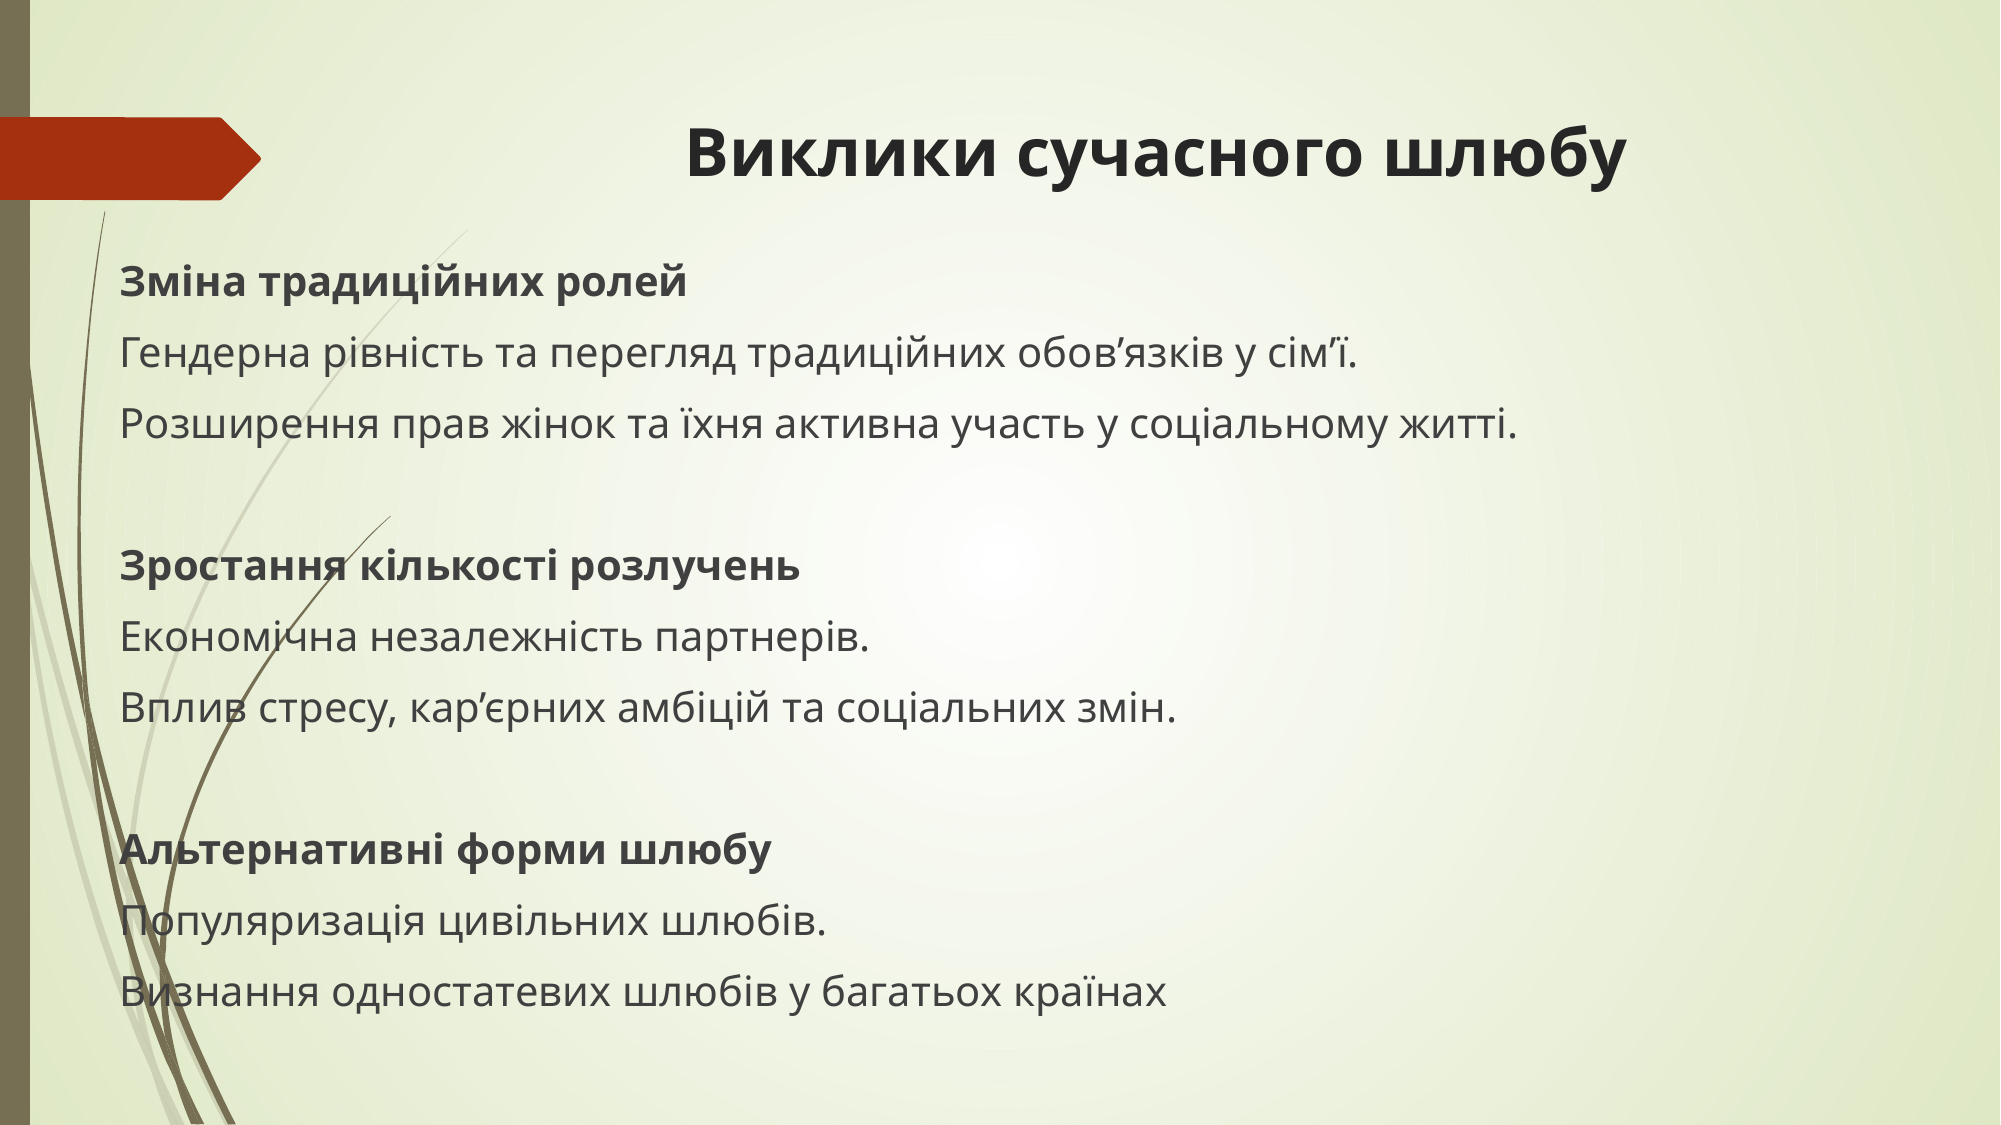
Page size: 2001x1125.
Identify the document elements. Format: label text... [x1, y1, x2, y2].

list Зміна традиційних ролей Гендерна рівність та перегляд традиційних обов’язків у сім’ї. Розширення прав жінок та їхня активна участь у соціальному житті. Зростання кількості розлучень Економічна незалежність партнерів. Вплив стресу, кар’єрних амбіцій та соціальних змін. Альтернативні форми шлюбу Популяризація цивільних шлюбів. Визнання одностатевих шлюбів у багатьох країнах [104, 247, 1960, 1086]
title Виклики сучасного шлюбу [425, 102, 1888, 205]
